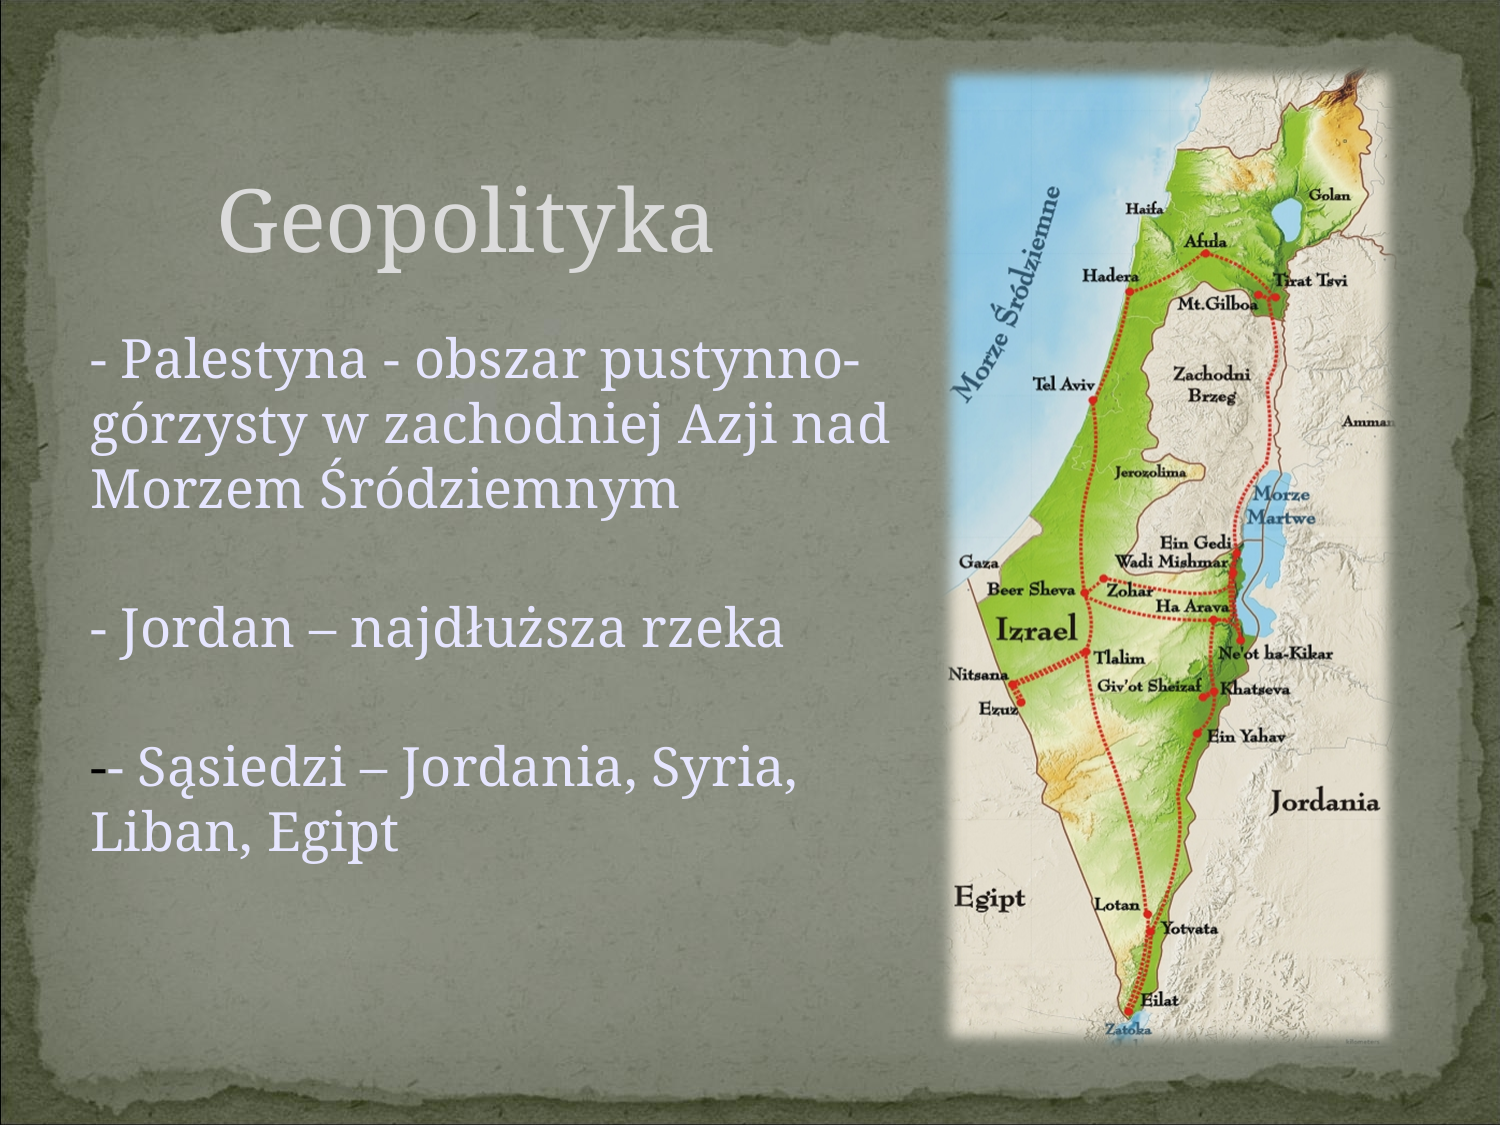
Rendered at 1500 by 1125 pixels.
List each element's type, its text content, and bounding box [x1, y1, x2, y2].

text_box Geopolityka [88, 78, 846, 278]
text_box - Palestyna - obszar pustynno-górzysty w zachodniej Azji nad Morzem Śródziemnym - Jordan – najdłuższa rzeka - Sąsiedzi – Jordania, Syria, Liban, Egipt [75, 152, 928, 1035]
picture [0, 0, 1500, 1125]
